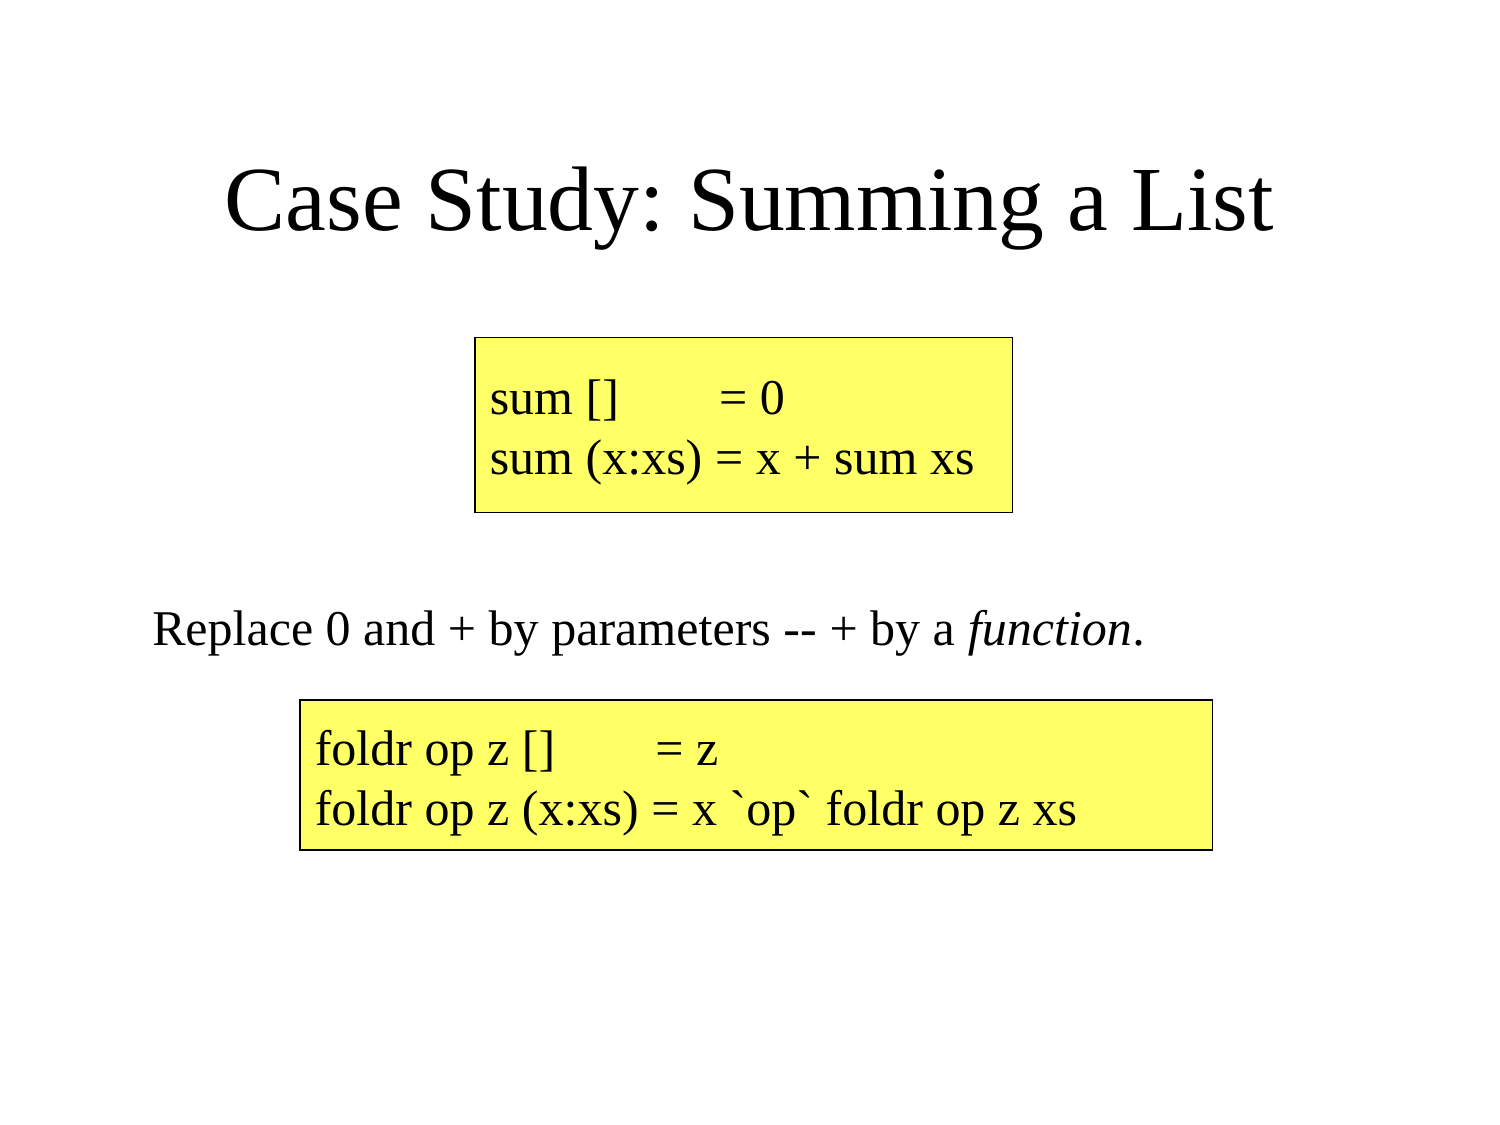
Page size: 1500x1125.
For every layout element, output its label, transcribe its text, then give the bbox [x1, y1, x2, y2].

text_box Replace 0 and + by parameters -- + by a function. [137, 587, 1351, 663]
title Case Study: Summing a List [112, 99, 1388, 288]
text_box sum [] = 0 sum (x:xs) = x + sum xs [474, 337, 1013, 513]
text_box foldr op z [] = z foldr op z (x:xs) = x `op` foldr op z xs [300, 699, 1213, 850]
